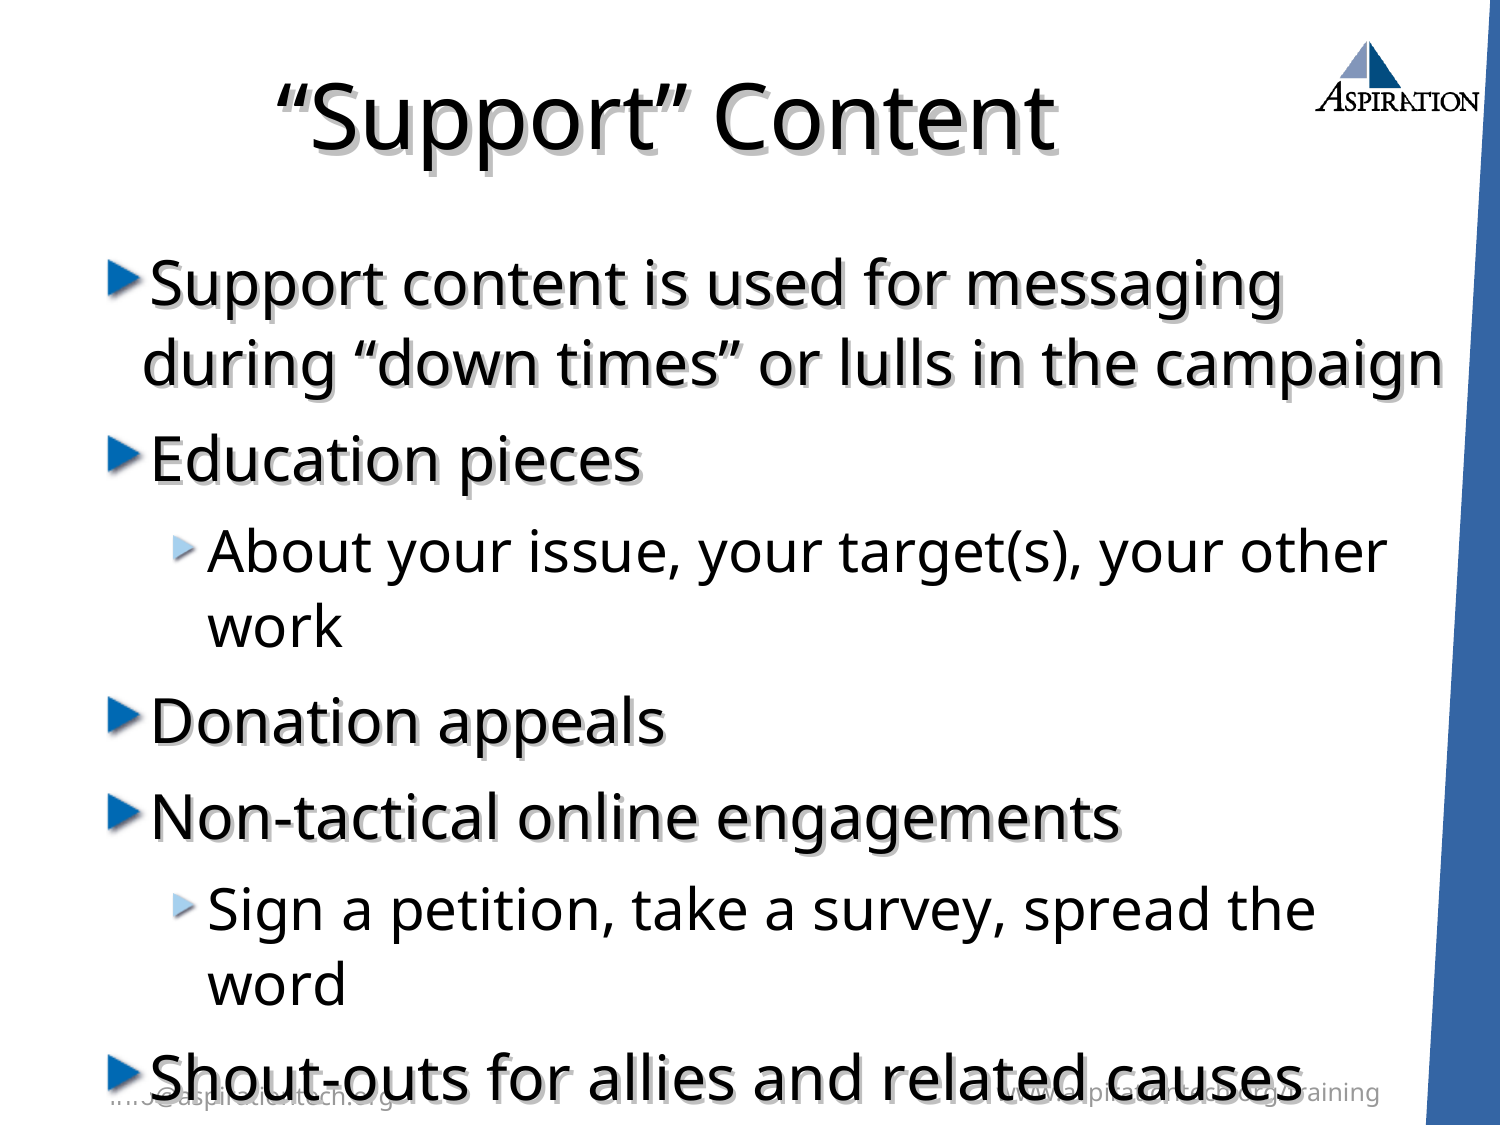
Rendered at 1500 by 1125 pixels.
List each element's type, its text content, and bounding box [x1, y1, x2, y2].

picture [1315, 41, 1480, 120]
title “Support” Content [49, 19, 1284, 206]
picture [105, 1050, 150, 1101]
list Support content is used for messaging during “down times” or lulls in the campaign Education pieces About your issue, your target(s), your other work Donation appeals Non-tactical online engagements Sign a petition, take a survey, spread the word Shout-outs for allies and related causes [49, 238, 1447, 1038]
